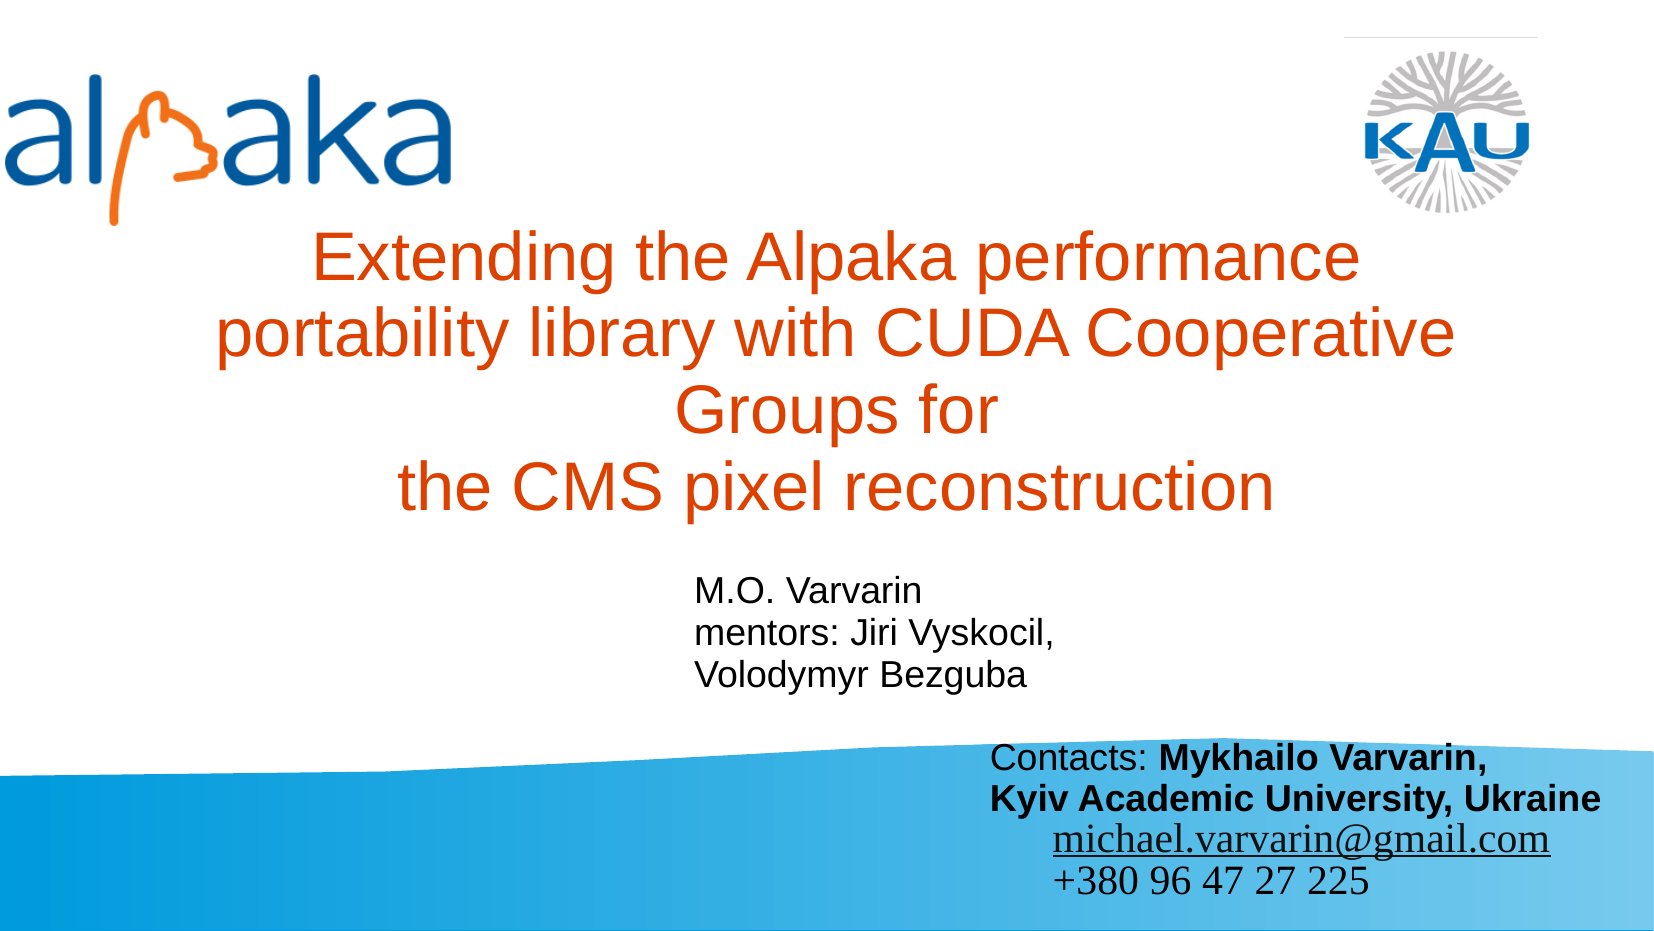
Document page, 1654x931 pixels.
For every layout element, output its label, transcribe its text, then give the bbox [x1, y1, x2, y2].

text_box Contacts: Mykhailo Varvarin, Kyiv Academic University, Ukraine michael.varvarin@gmail.com +380 96 47 27 225 [975, 750, 1654, 911]
text_box M.O. Varvarin mentors: Jiri Vyskocil, Volodymyr Bezguba [679, 562, 1070, 704]
picture [1344, 37, 1538, 226]
picture [5, 74, 451, 227]
title Extending the Alpaka performance portability library with CUDA Cooperative Groups for the CMS pixel reconstruction [98, 217, 1576, 526]
